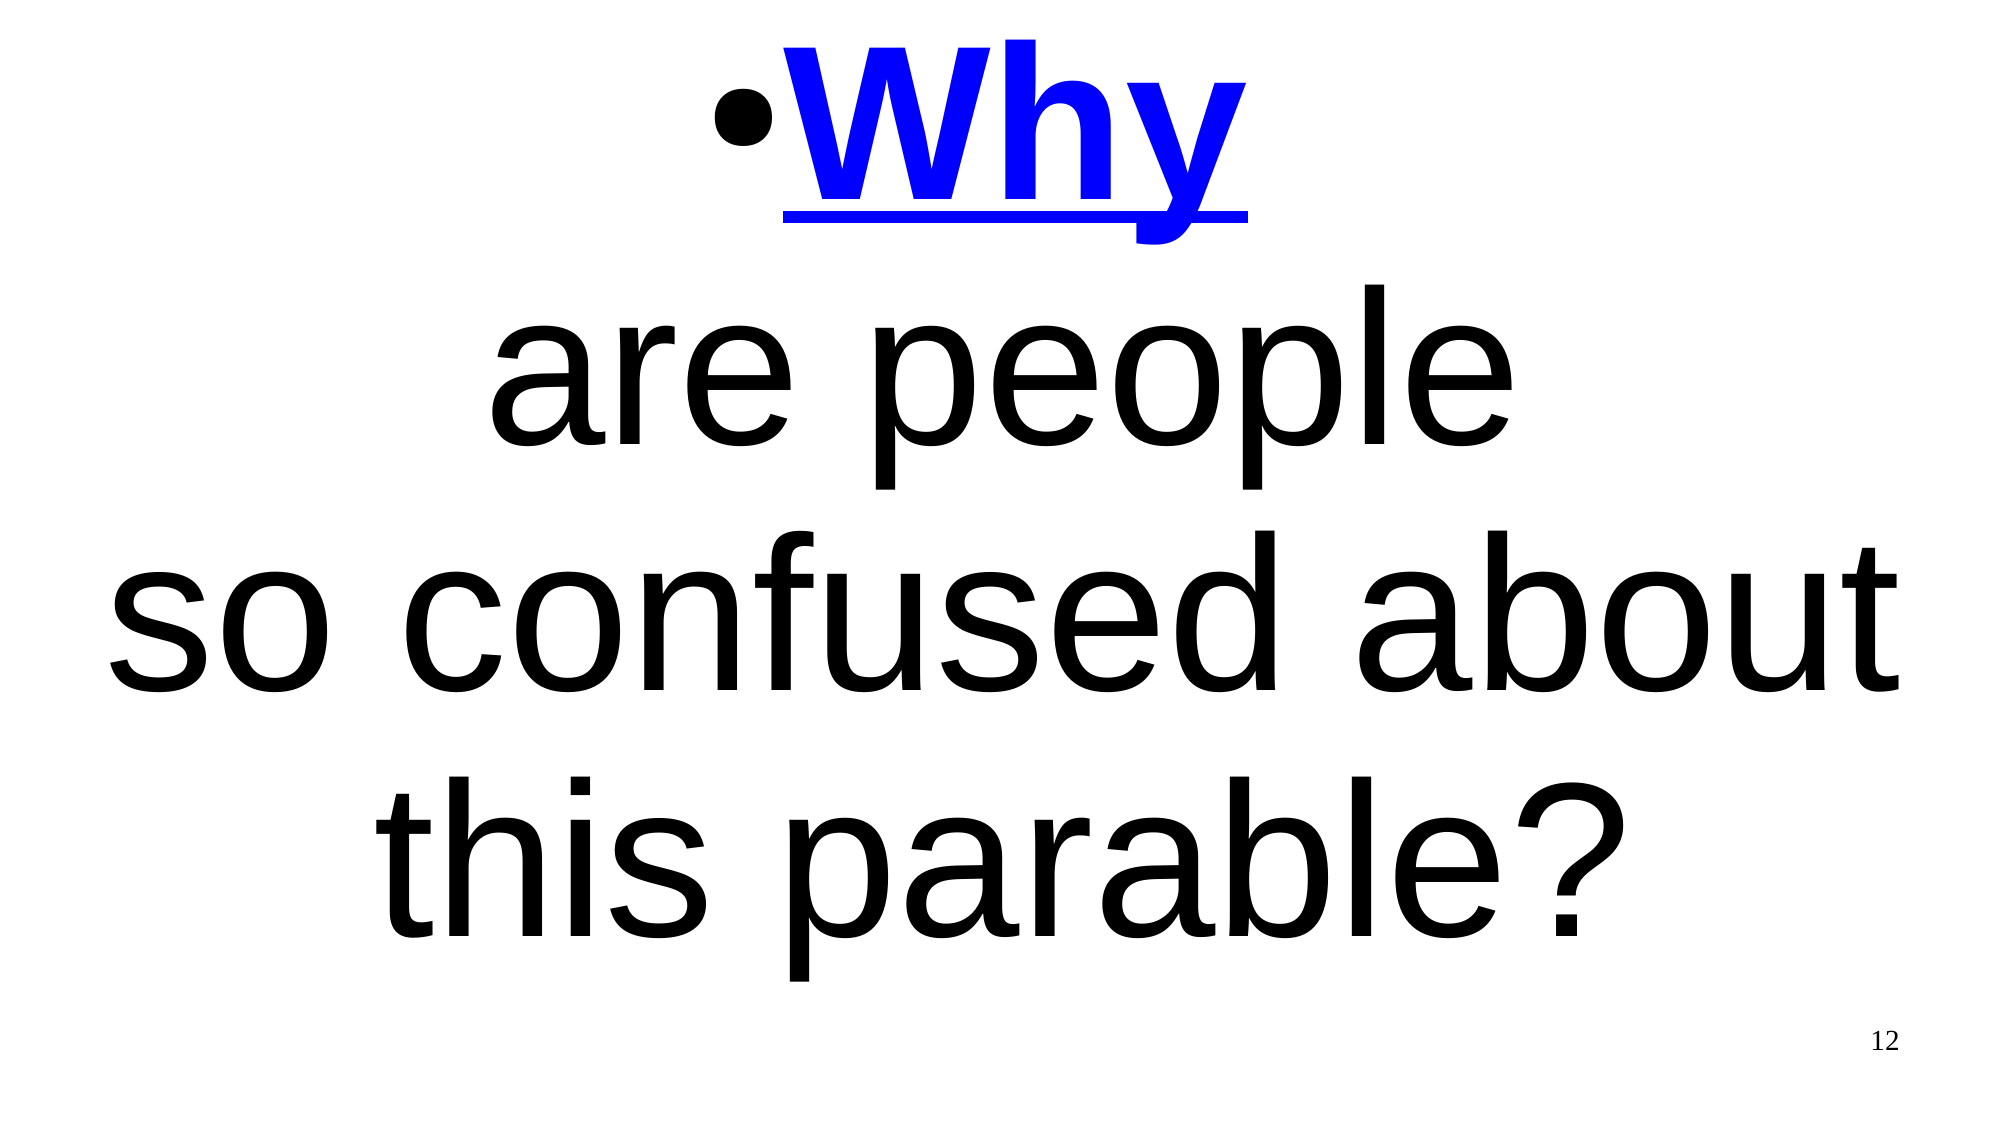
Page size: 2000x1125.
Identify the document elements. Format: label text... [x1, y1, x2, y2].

list Why are people so confused about this parable? [0, 0, 1996, 1123]
